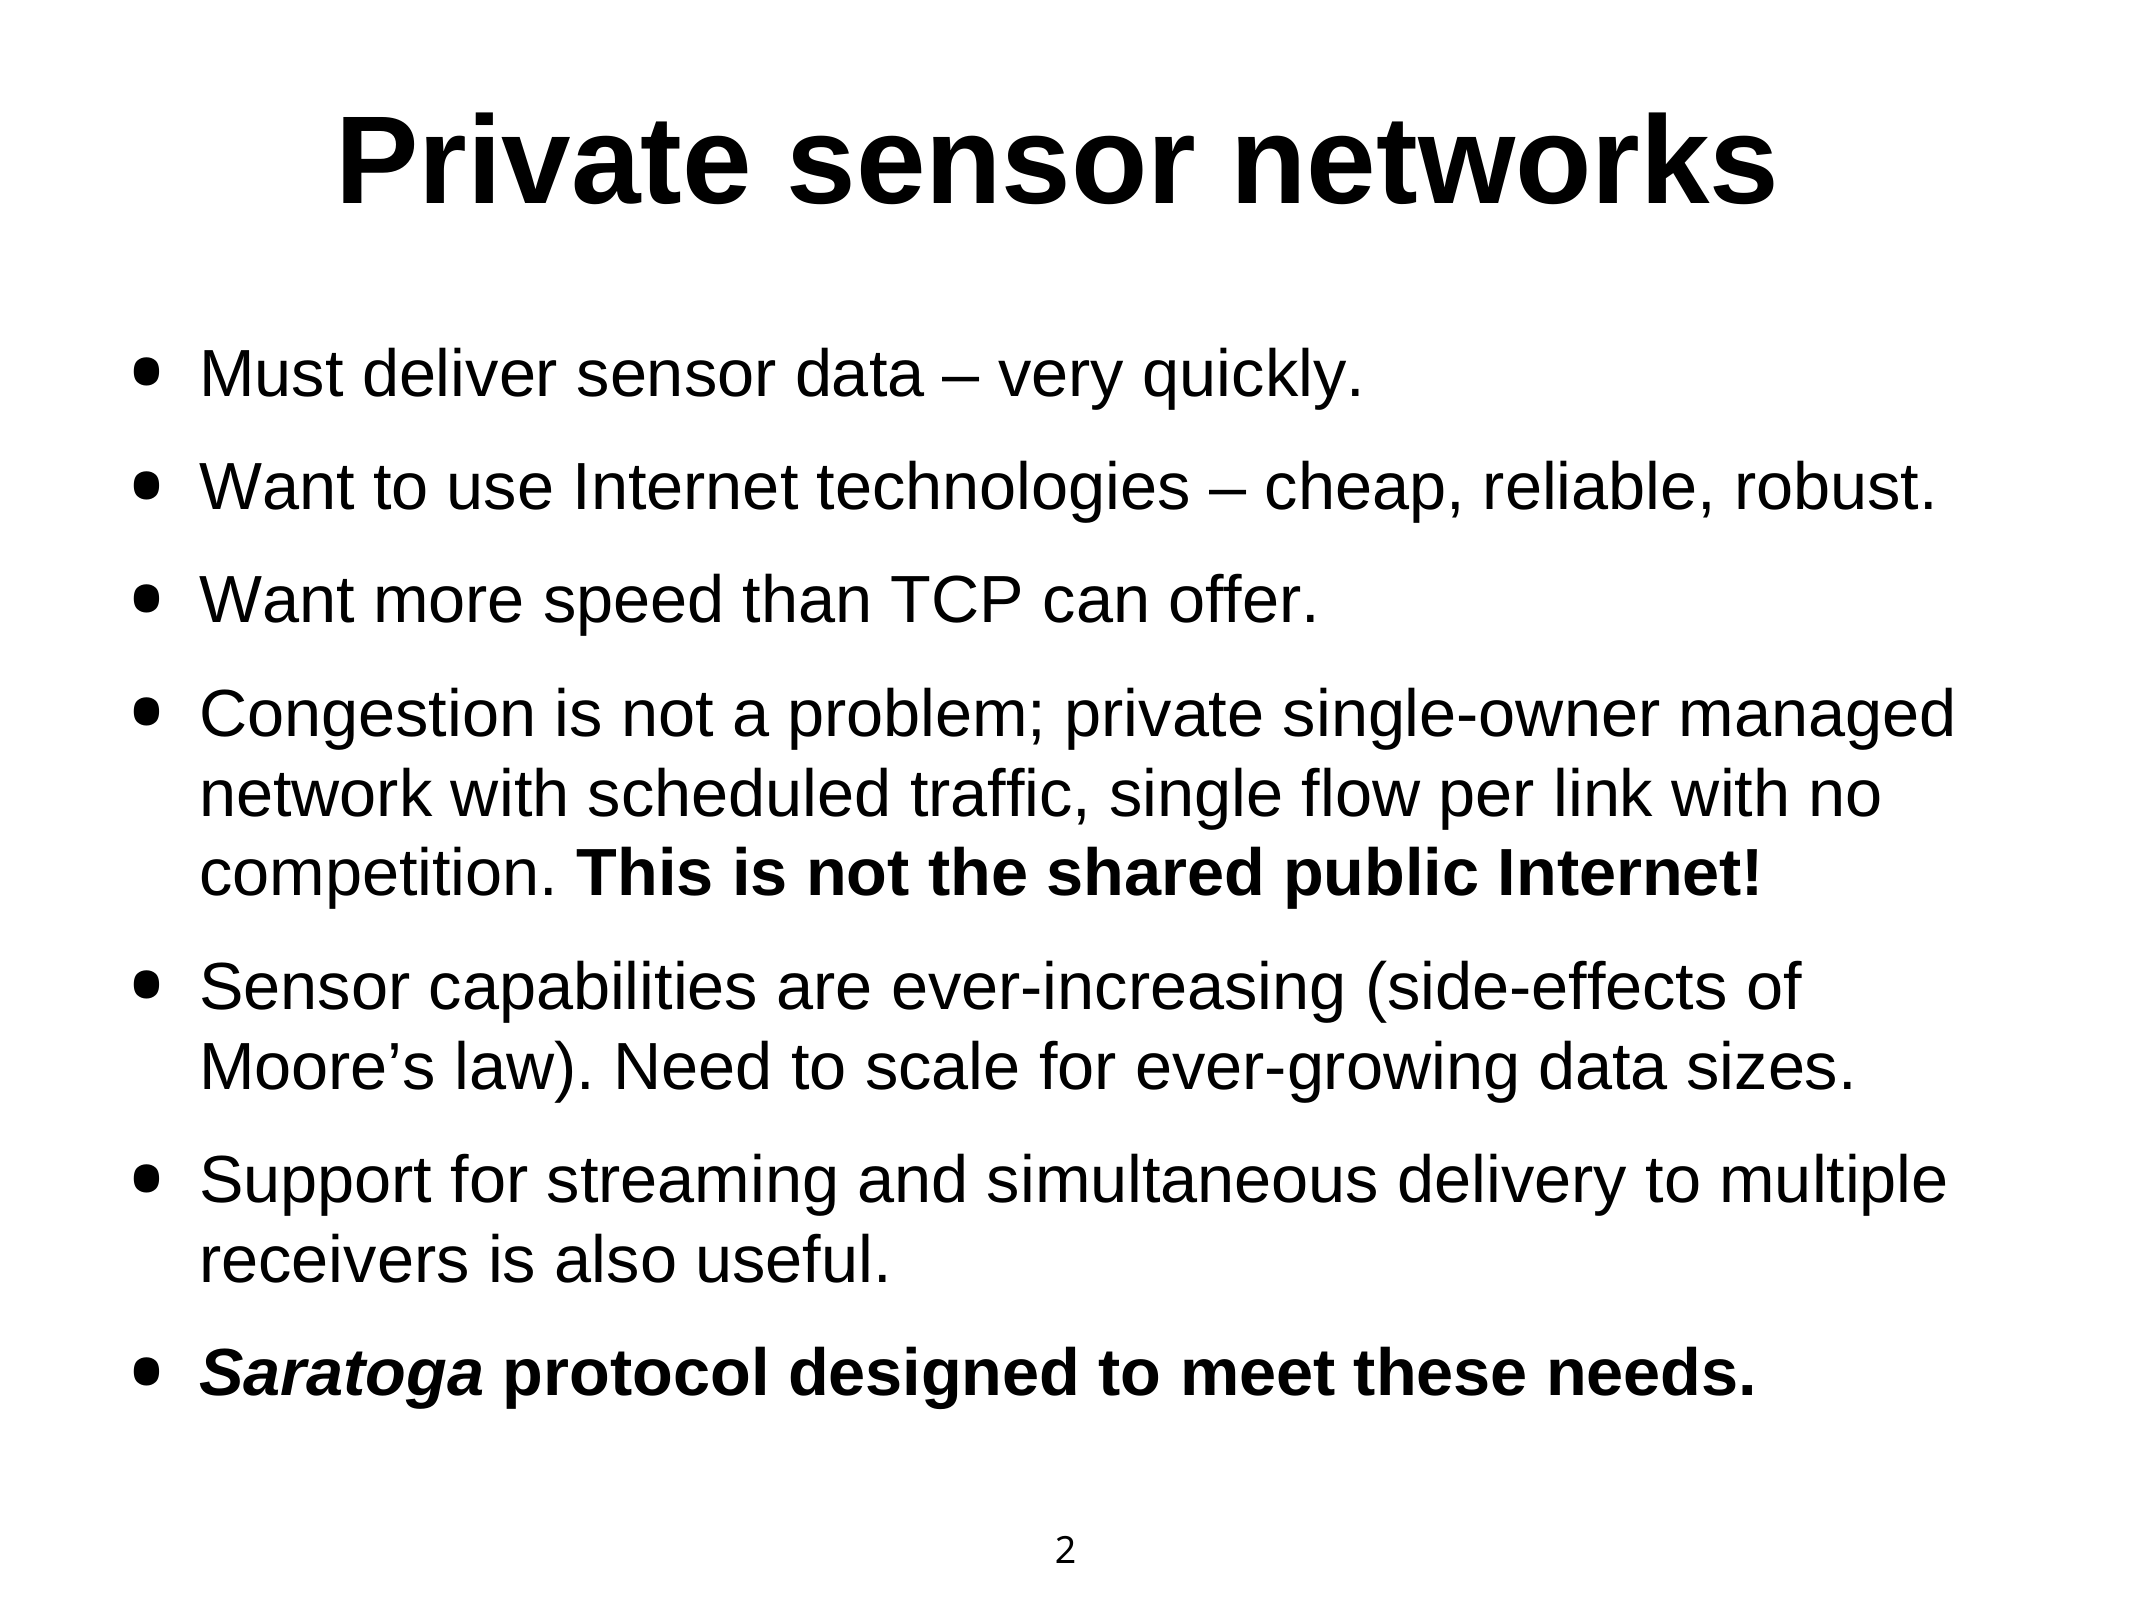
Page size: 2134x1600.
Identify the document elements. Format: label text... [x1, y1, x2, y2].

list Must deliver sensor data – very quickly. Want to use Internet technologies – cheap, reliable, robust. Want more speed than TCP can offer. Congestion is not a problem; private single-owner managed network with scheduled traffic, single flow per link with no competition. This is not the shared public Internet! Sensor capabilities are ever-increasing (side-effects of Moore’s law). Need to scale for ever-growing data sizes. Support for streaming and simultaneous delivery to multiple receivers is also useful. Saratoga protocol designed to meet these needs. [116, 288, 2050, 1450]
title Private sensor networks [131, 38, 1985, 269]
text_box <number> [1037, 1518, 1094, 1580]
